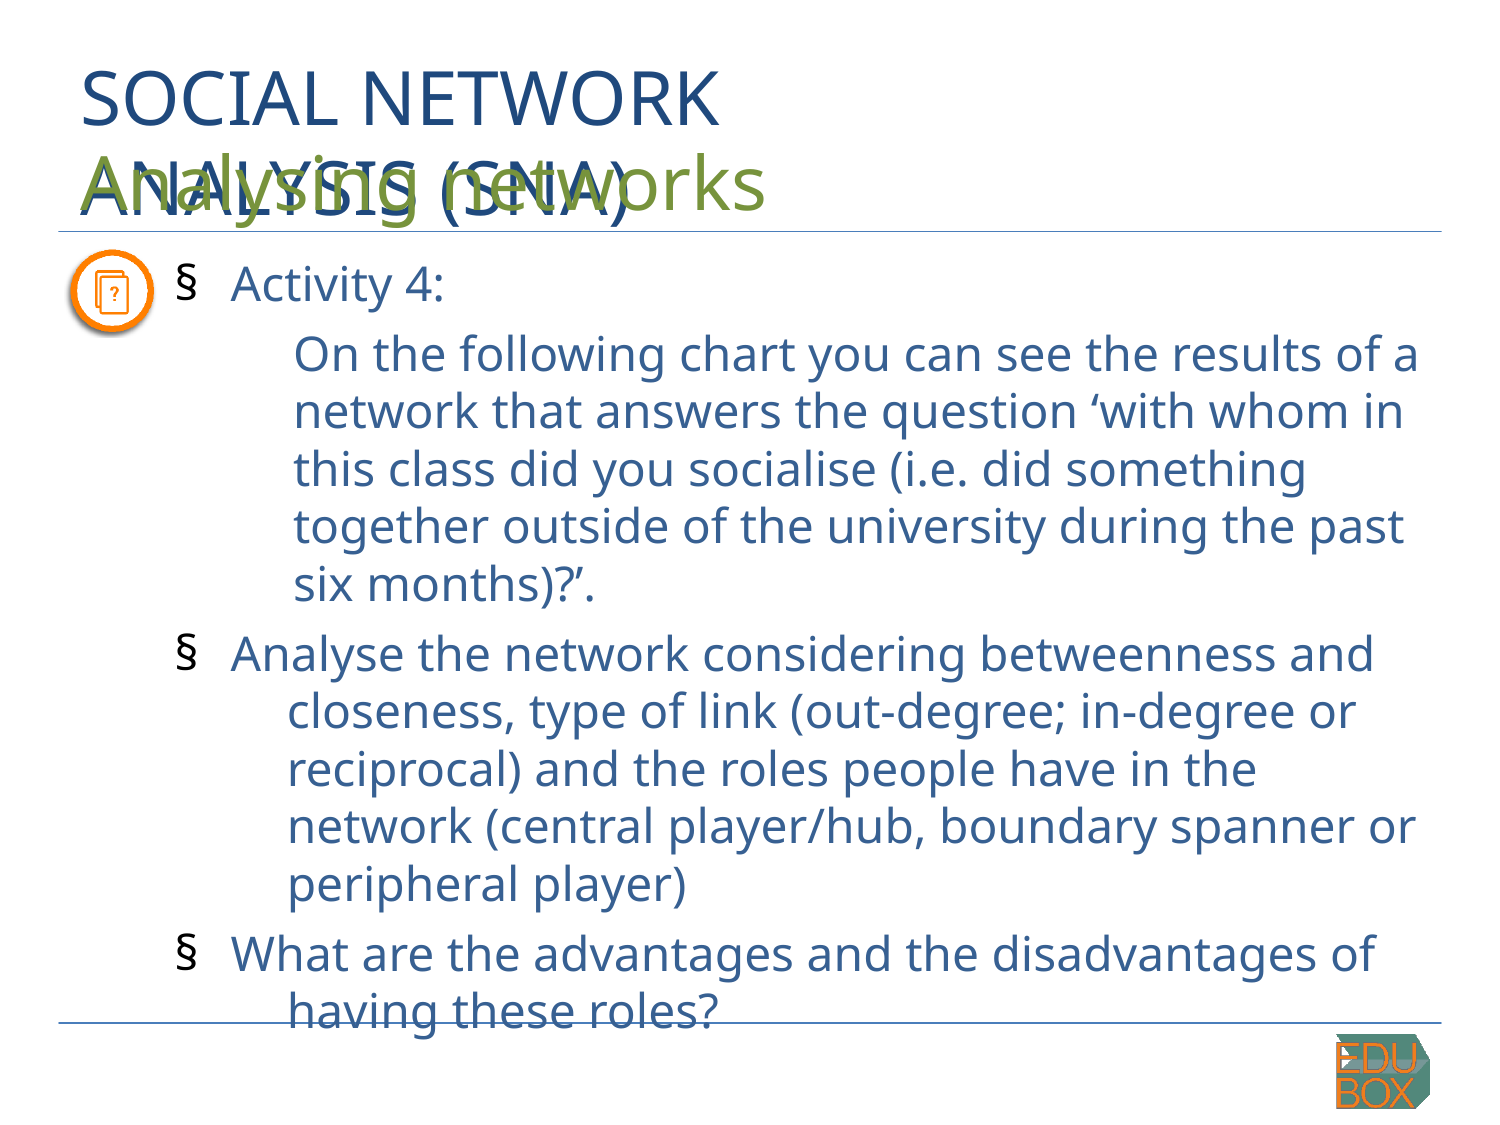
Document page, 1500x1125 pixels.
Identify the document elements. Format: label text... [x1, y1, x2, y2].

picture [1328, 1036, 1437, 1114]
title SOCIAL NETWORK ANALYSIS (SNA) [64, 42, 1426, 153]
list Analysing networks [64, 127, 1040, 246]
picture [64, 243, 160, 339]
list Activity 4: On the following chart you can see the results of a network that answers the question ‘with whom in this class did you socialise (i.e. did something together outside of the university during the past six months)?’. Analyse the network considering betweenness and closeness, type of link (out-degree; in-degree or reciprocal) and the roles people have in the network (central player/hub, boundary spanner or peripheral player) What are the advantages and the disadvantages of having these roles? [159, 246, 1447, 1036]
